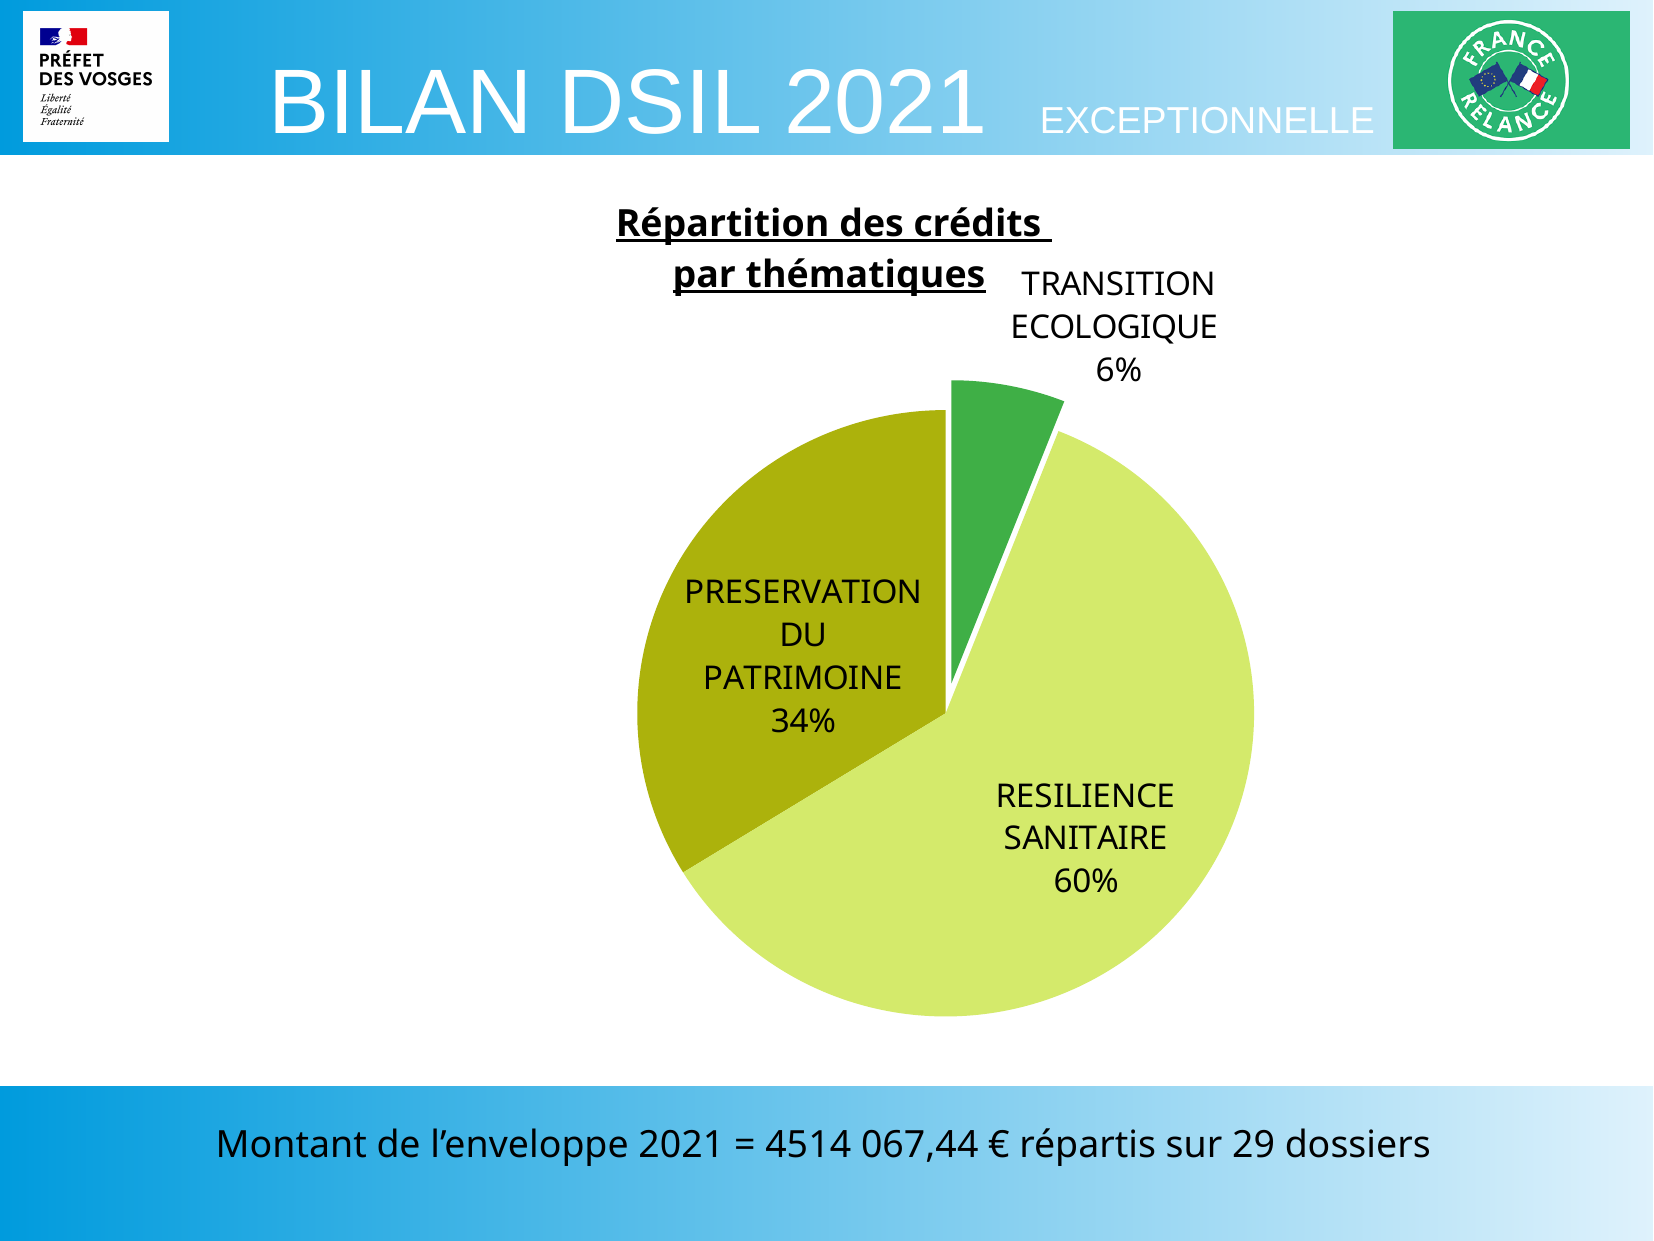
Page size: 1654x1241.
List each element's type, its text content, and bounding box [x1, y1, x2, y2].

chart [318, 248, 1403, 1052]
text_box Montant de l’enveloppe 2021 = 4514 067,44 € répartis sur 29 dossiers [200, 1110, 1507, 1171]
title BILAN DSIL 2021 EXCEPTIONNELLE [82, 49, 1571, 155]
text_box Répartition des crédits par thématiques [510, 188, 1158, 342]
picture [24, 0, 169, 142]
picture [1393, 11, 1630, 149]
